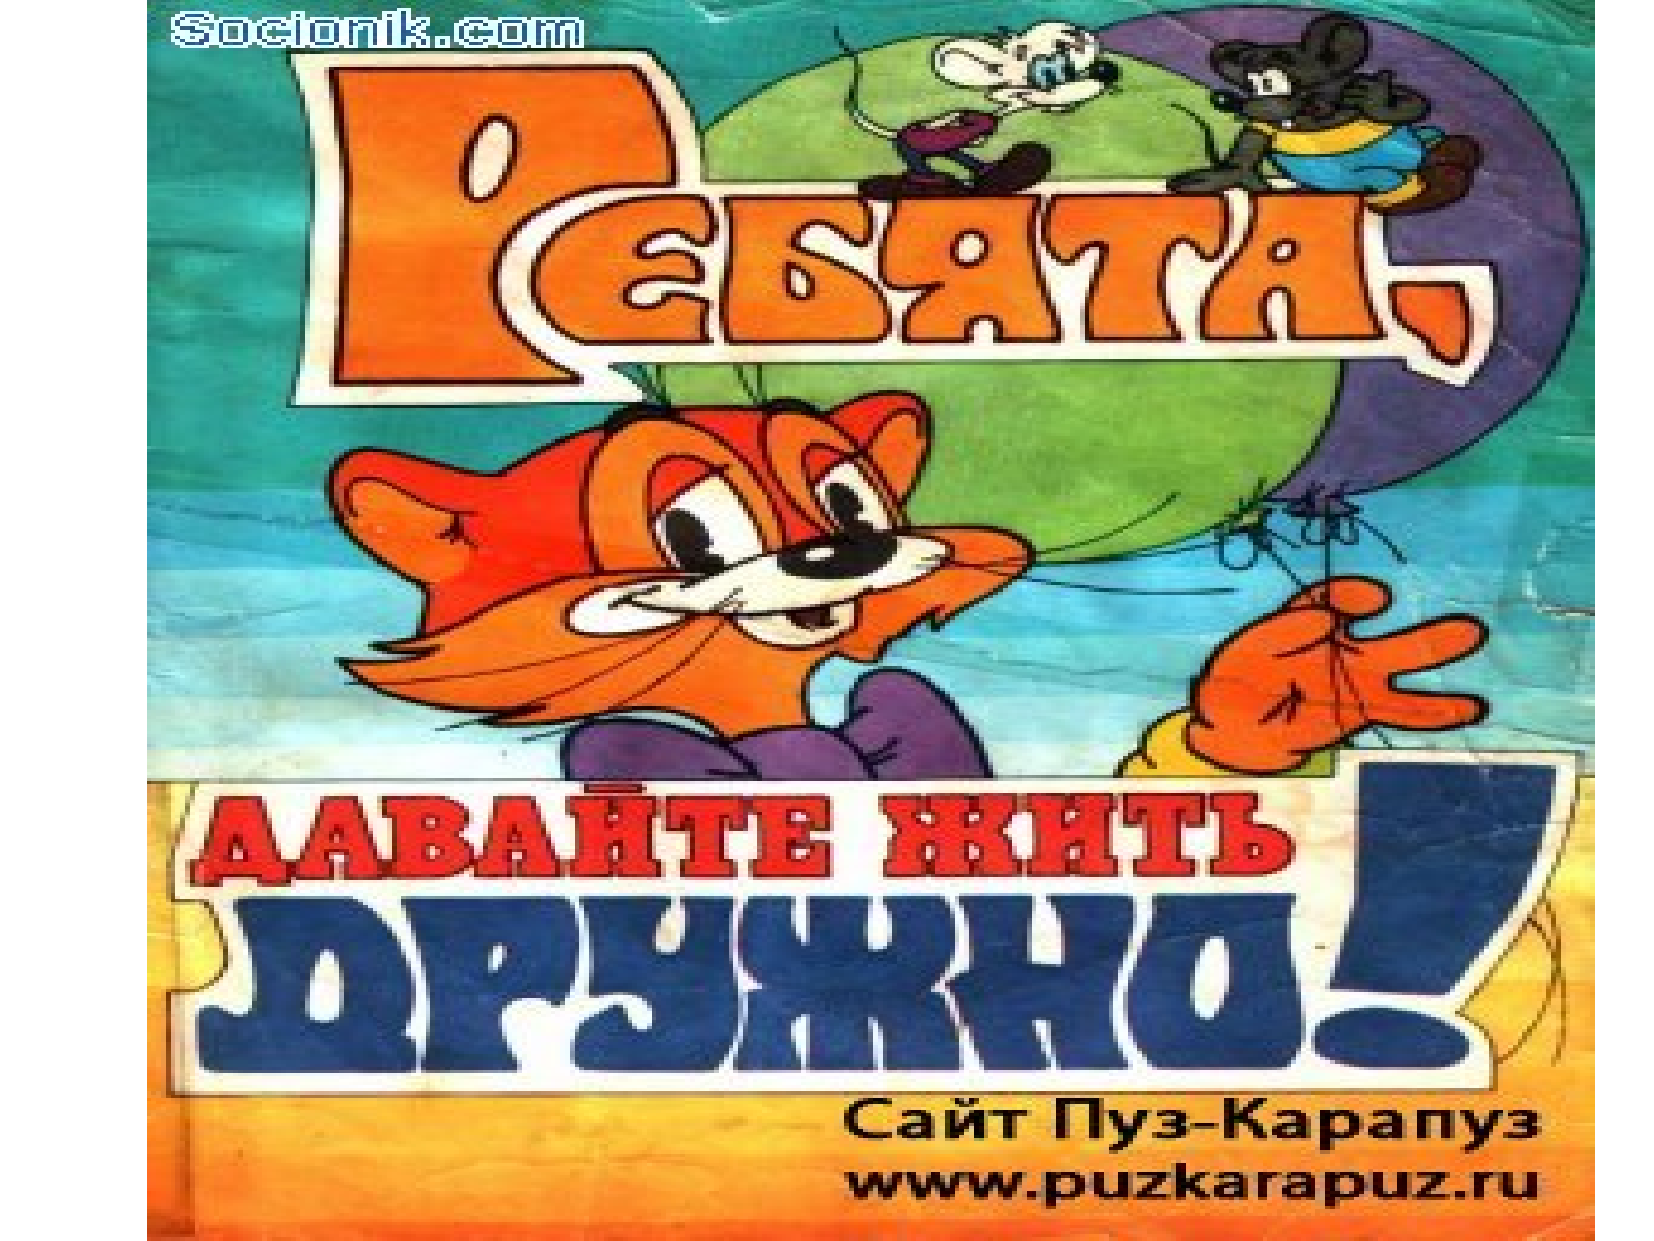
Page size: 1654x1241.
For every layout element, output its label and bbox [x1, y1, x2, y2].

picture [147, 0, 1595, 1241]
